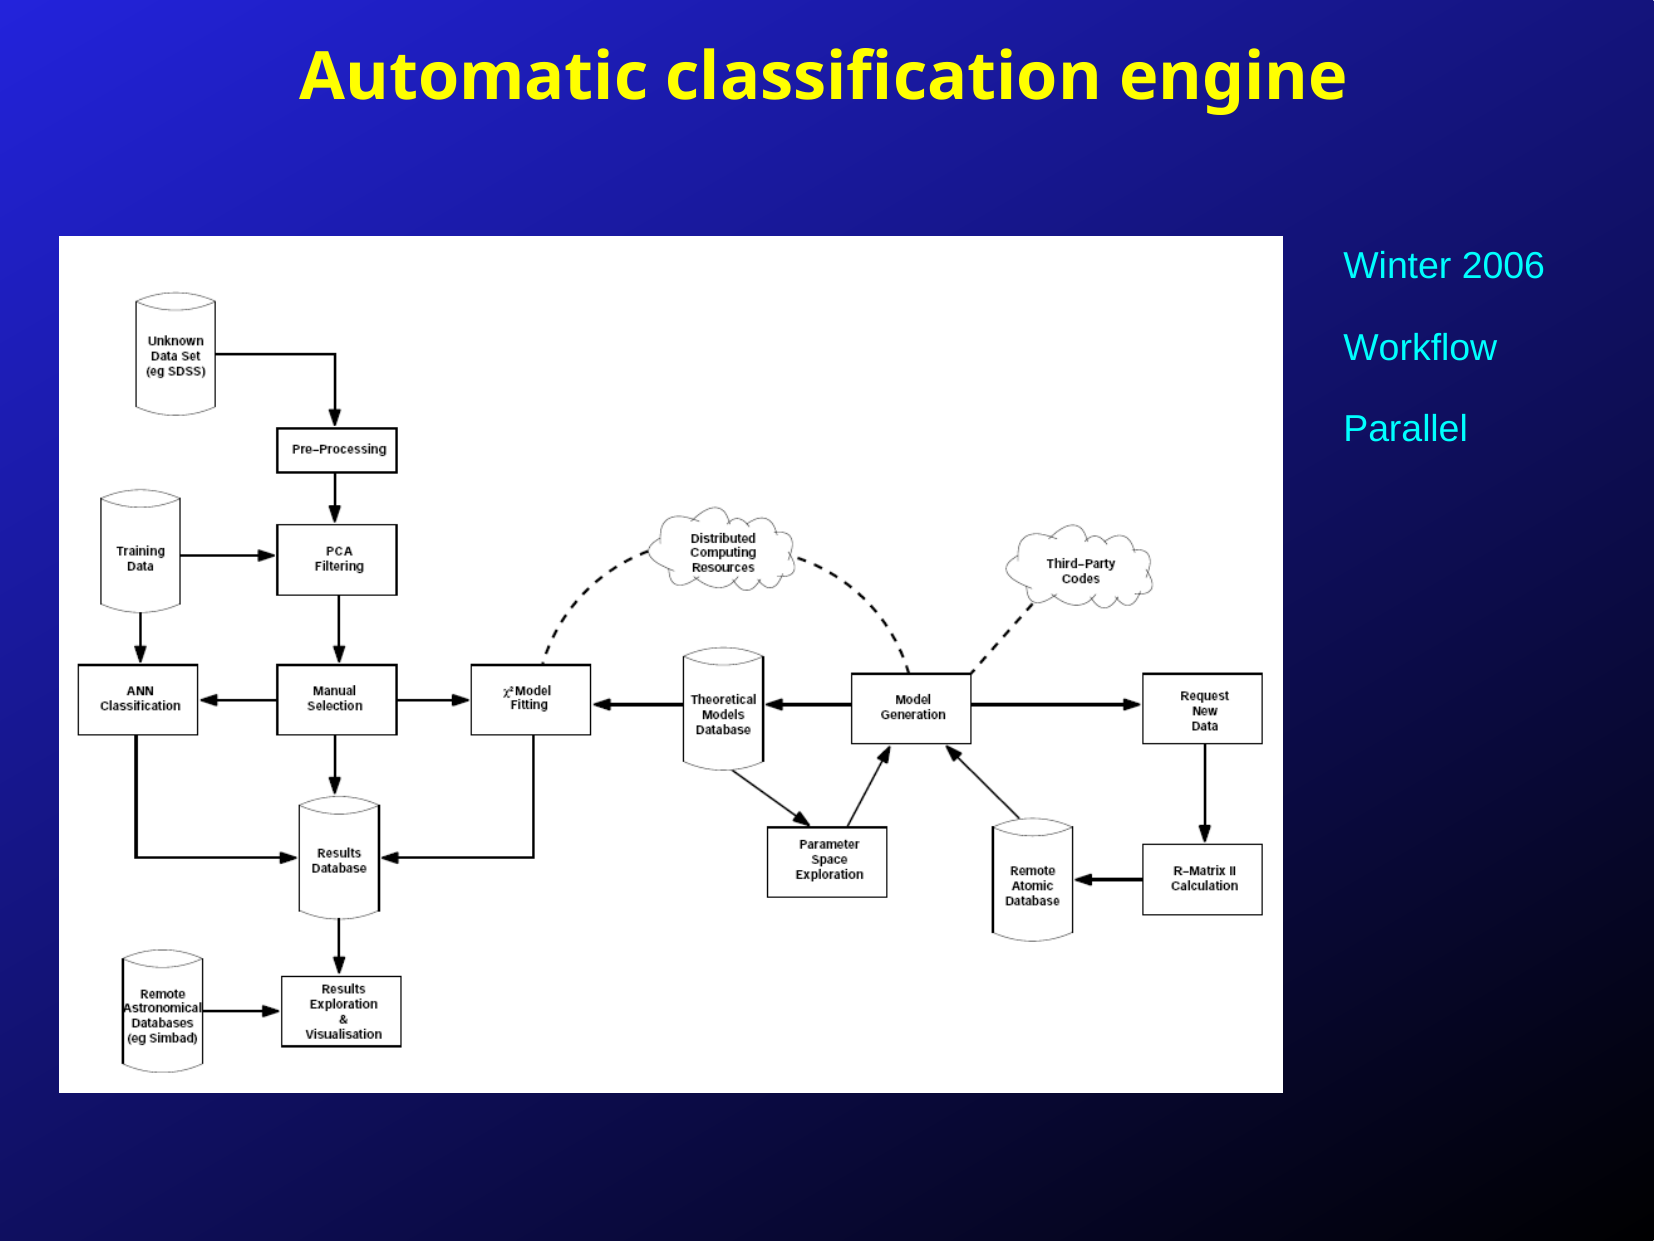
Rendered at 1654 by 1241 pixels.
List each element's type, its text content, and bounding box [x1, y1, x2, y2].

text_box Winter 2006 Workflow Parallel [1328, 238, 1654, 472]
title Automatic classification engine [88, 27, 1577, 119]
picture [59, 236, 1283, 1093]
